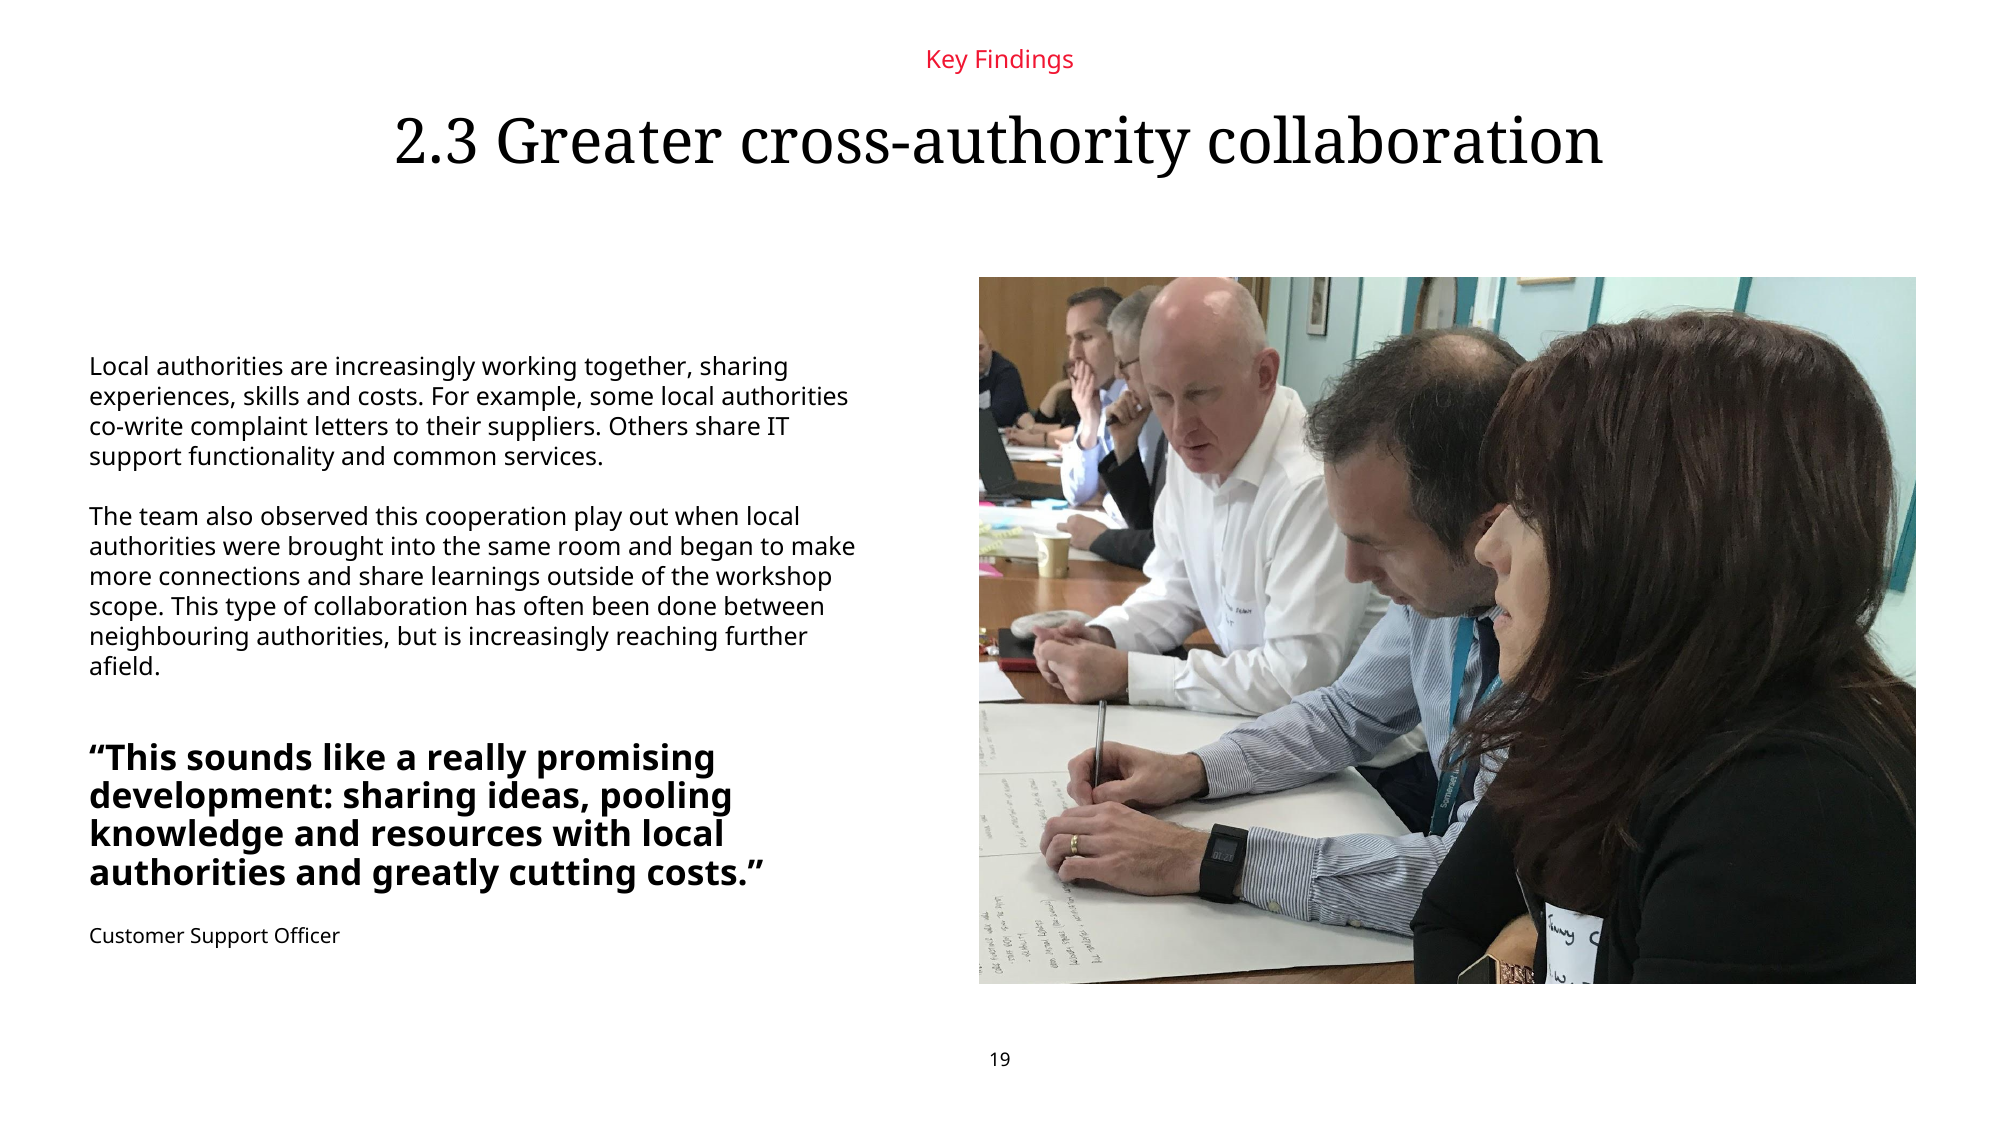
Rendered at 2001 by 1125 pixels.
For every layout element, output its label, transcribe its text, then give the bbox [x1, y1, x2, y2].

text_box Key Findings [864, 40, 1136, 79]
text_box 25 [955, 997, 1045, 1123]
text_box 2.3 Greater cross-authority collaboration [0, 109, 2000, 209]
text_box Local authorities are increasingly working together, sharing experiences, skills and costs. For example, some local authorities co-write complaint letters to their suppliers. Others share IT support functionality and common services. The team also observed this cooperation play out when local authorities were brought into the same room and began to make more connections and share learnings outside of the workshop scope. This type of collaboration has often been done between neighbouring authorities, but is increasingly reaching further afield. “This sounds like a really promising development: sharing ideas, pooling knowledge and resources with local authorities and greatly cutting costs.” Customer Support Officer [83, 284, 876, 947]
picture [979, 277, 1916, 985]
